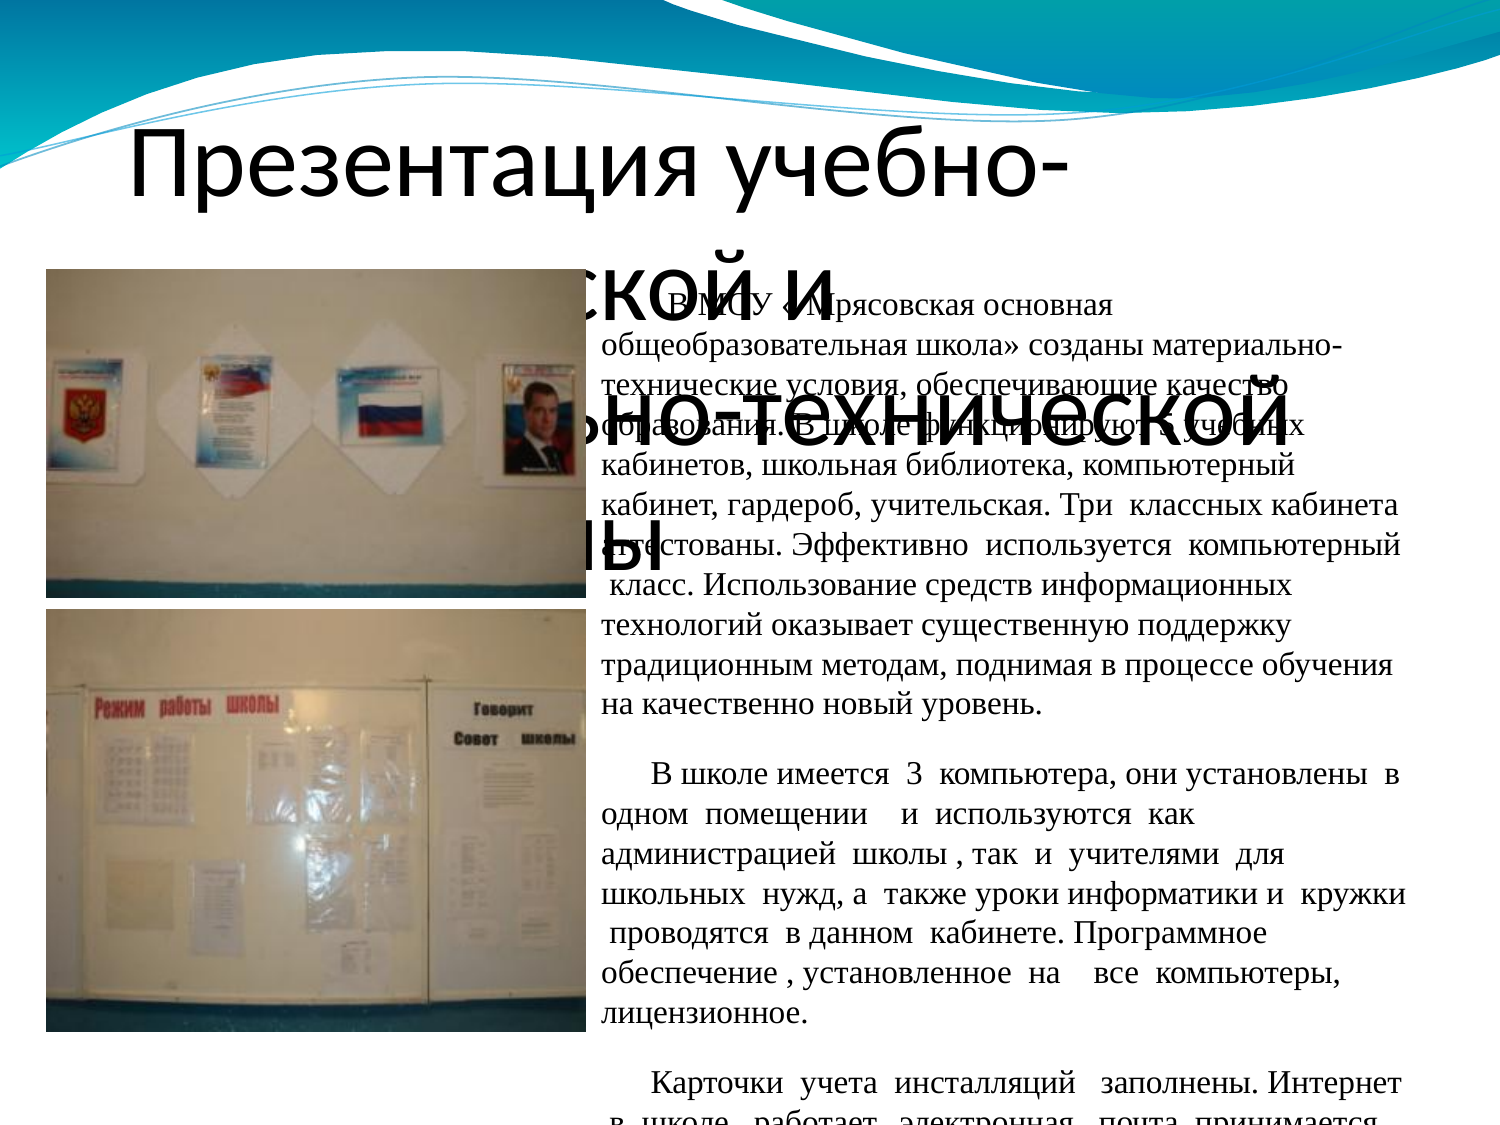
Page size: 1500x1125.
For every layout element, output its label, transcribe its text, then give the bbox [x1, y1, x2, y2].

title Презентация учебно-методической и материально-технической базы школы [112, 84, 1430, 275]
list В МОУ « Мрясовская основная общеобразовательная школа» созданы материально-технические условия, обеспечивающие качество образования. В школе функционируют 5 учебных кабинетов, школьная библиотека, компьютерный кабинет, гардероб, учительская. Три классных кабинета аттестованы. Эффективно используется компьютерный класс. Использование средств информационных технологий оказывает существенную поддержку традиционным методам, поднимая в процессе обучения на качественно новый уровень. В школе имеется 3 компьютера, они установлены в одном помещении и используются как администрацией школы , так и учителями для школьных нужд, а также уроки информатики и кружки проводятся в данном кабинете. Программное обеспечение , установленное на все компьютеры, лицензионное. Карточки учета инсталляций заполнены. Интернет в школе работает, электронная почта принимается и отправляется своевременно, приказом директора назначены двое ответственных за работу электронной почты, имеется журнал входящих писем. Компьютерный класс оснащен музыкальным центром , лазерным принтером, ксероксом, сканером. [586, 275, 1425, 1025]
picture [46, 609, 586, 1032]
picture [46, 269, 586, 598]
